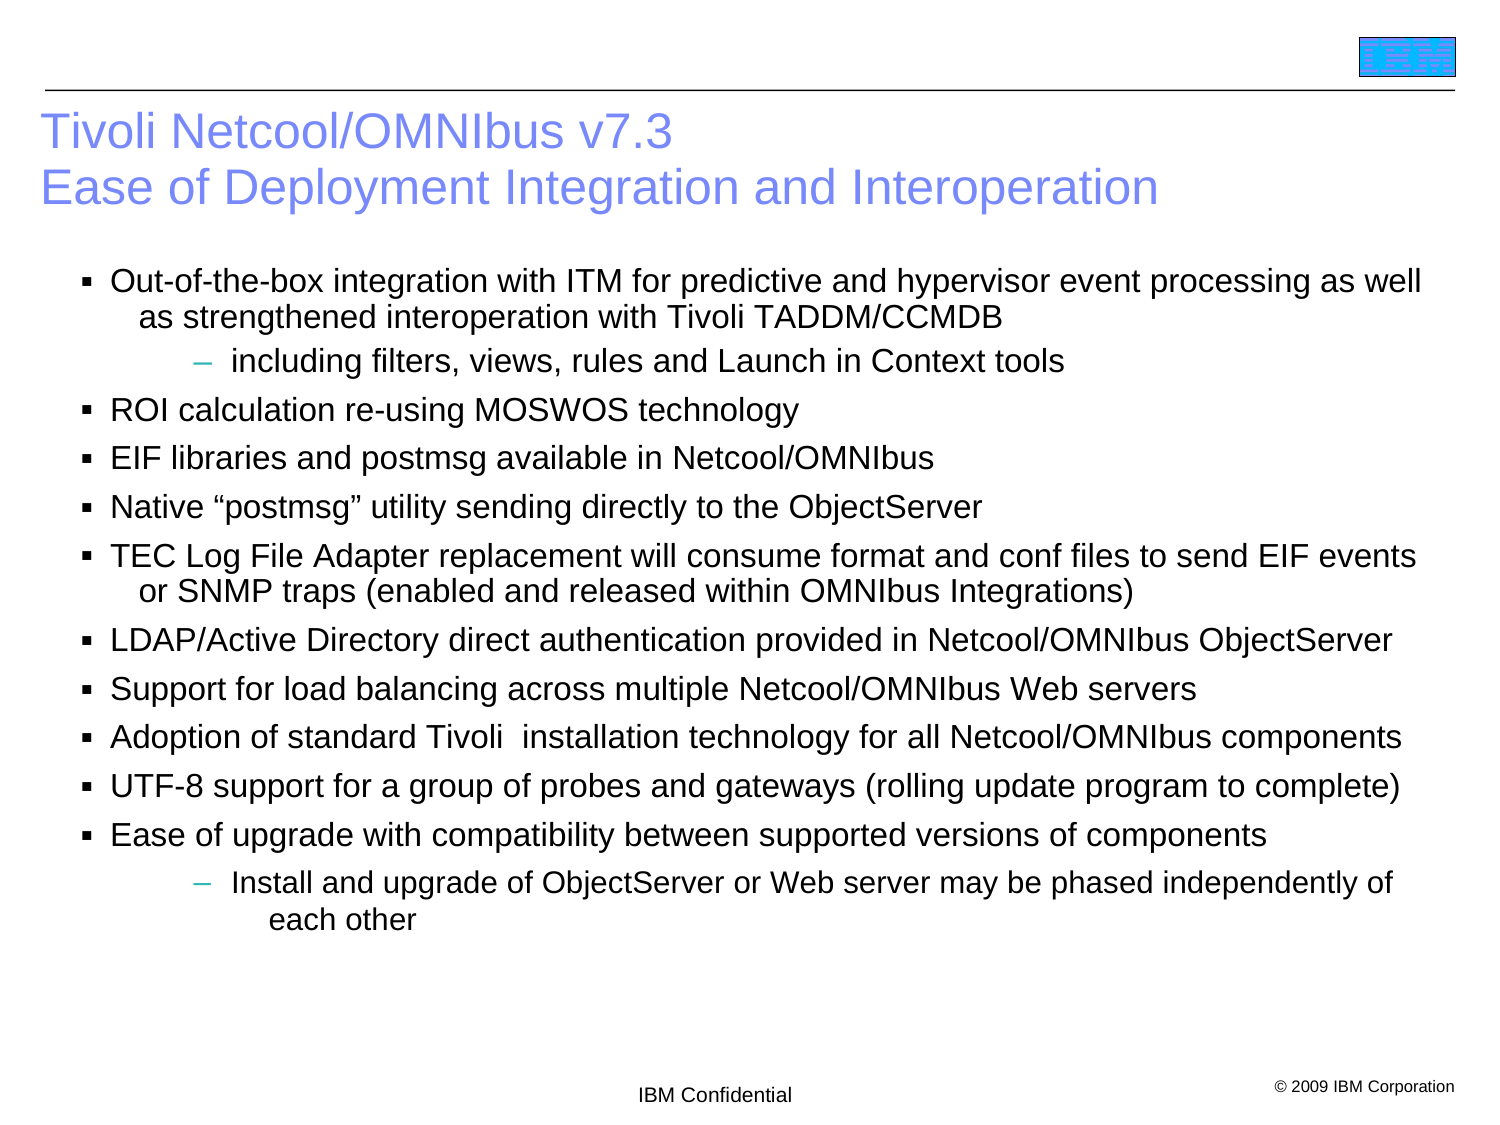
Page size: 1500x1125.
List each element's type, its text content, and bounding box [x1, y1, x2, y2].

list Out-of-the-box integration with ITM for predictive and hypervisor event processing as well as strengthened interoperation with Tivoli TADDM/CCMDB including filters, views, rules and Launch in Context tools ROI calculation re-using MOSWOS technology EIF libraries and postmsg available in Netcool/OMNIbus Native “postmsg” utility sending directly to the ObjectServer TEC Log File Adapter replacement will consume format and conf files to send EIF events or SNMP traps (enabled and released within OMNIbus Integrations) LDAP/Active Directory direct authentication provided in Netcool/OMNIbus ObjectServer Support for load balancing across multiple Netcool/OMNIbus Web servers Adoption of standard Tivoli installation technology for all Netcool/OMNIbus components UTF-8 support for a group of probes and gateways (rolling update program to complete) Ease of upgrade with compatibility between supported versions of components Install and upgrade of ObjectServer or Web server may be phased independently of each other [81, 264, 1451, 1092]
title Tivoli Netcool/OMNIbus v7.3 Ease of Deployment Integration and Interoperation [25, 95, 1378, 227]
